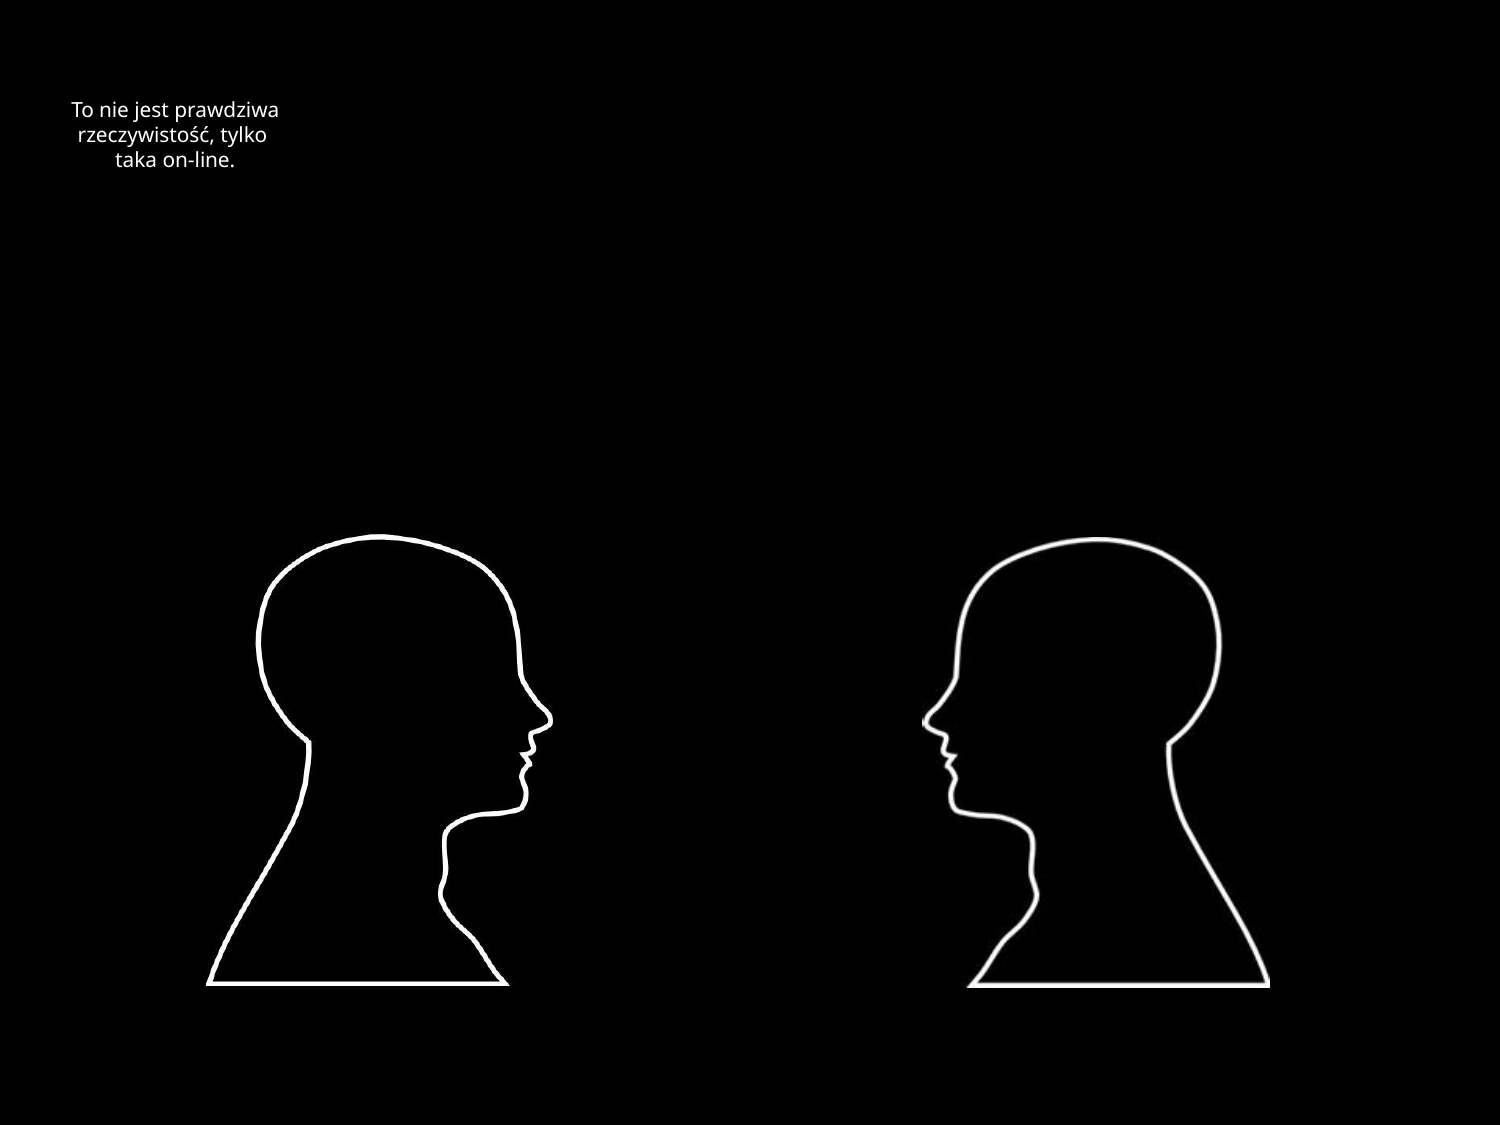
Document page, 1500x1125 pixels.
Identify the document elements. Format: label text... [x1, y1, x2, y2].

text_box To nie jest prawdziwa rzeczywistość, tylko taka on-line. [56, 88, 295, 179]
picture [206, 534, 553, 986]
picture [922, 537, 1270, 988]
